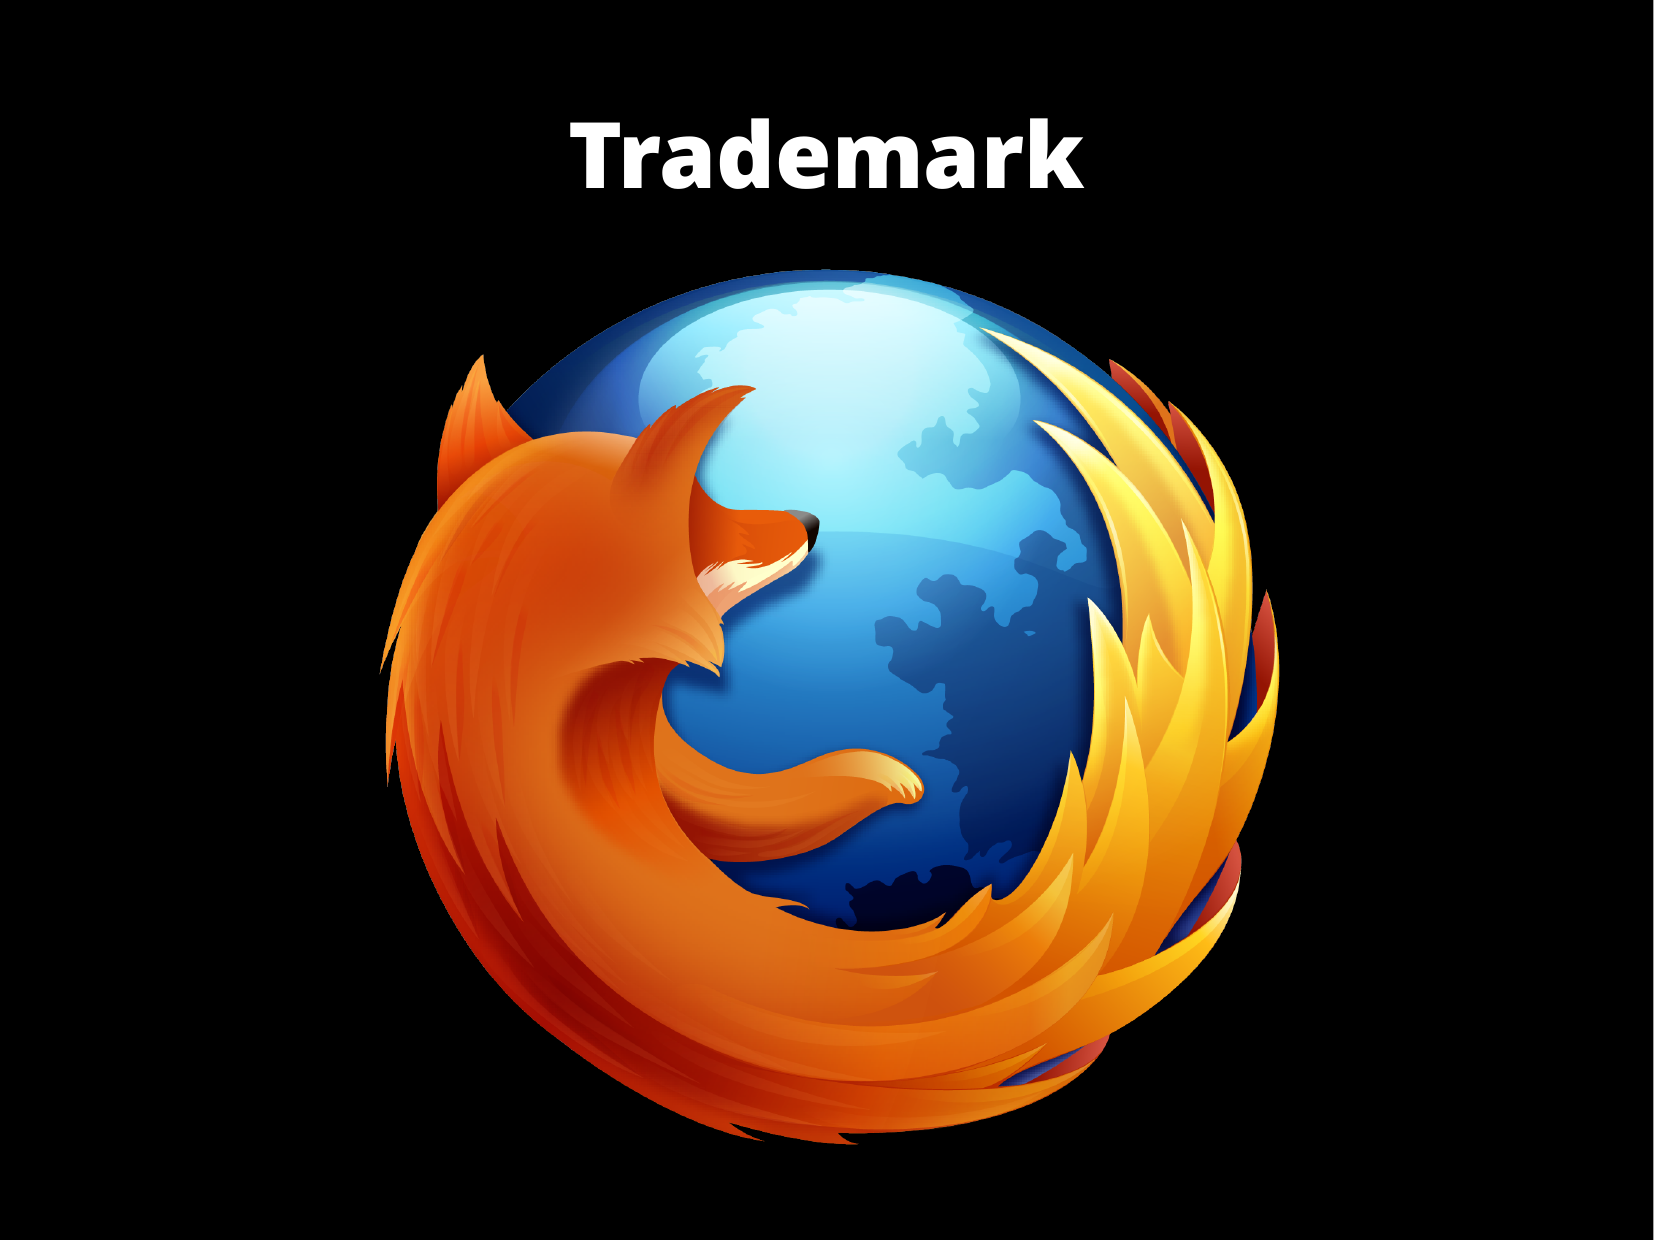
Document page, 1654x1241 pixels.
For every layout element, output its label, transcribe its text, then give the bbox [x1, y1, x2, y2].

title Trademark [82, 49, 1571, 257]
picture [162, 88, 1492, 1241]
